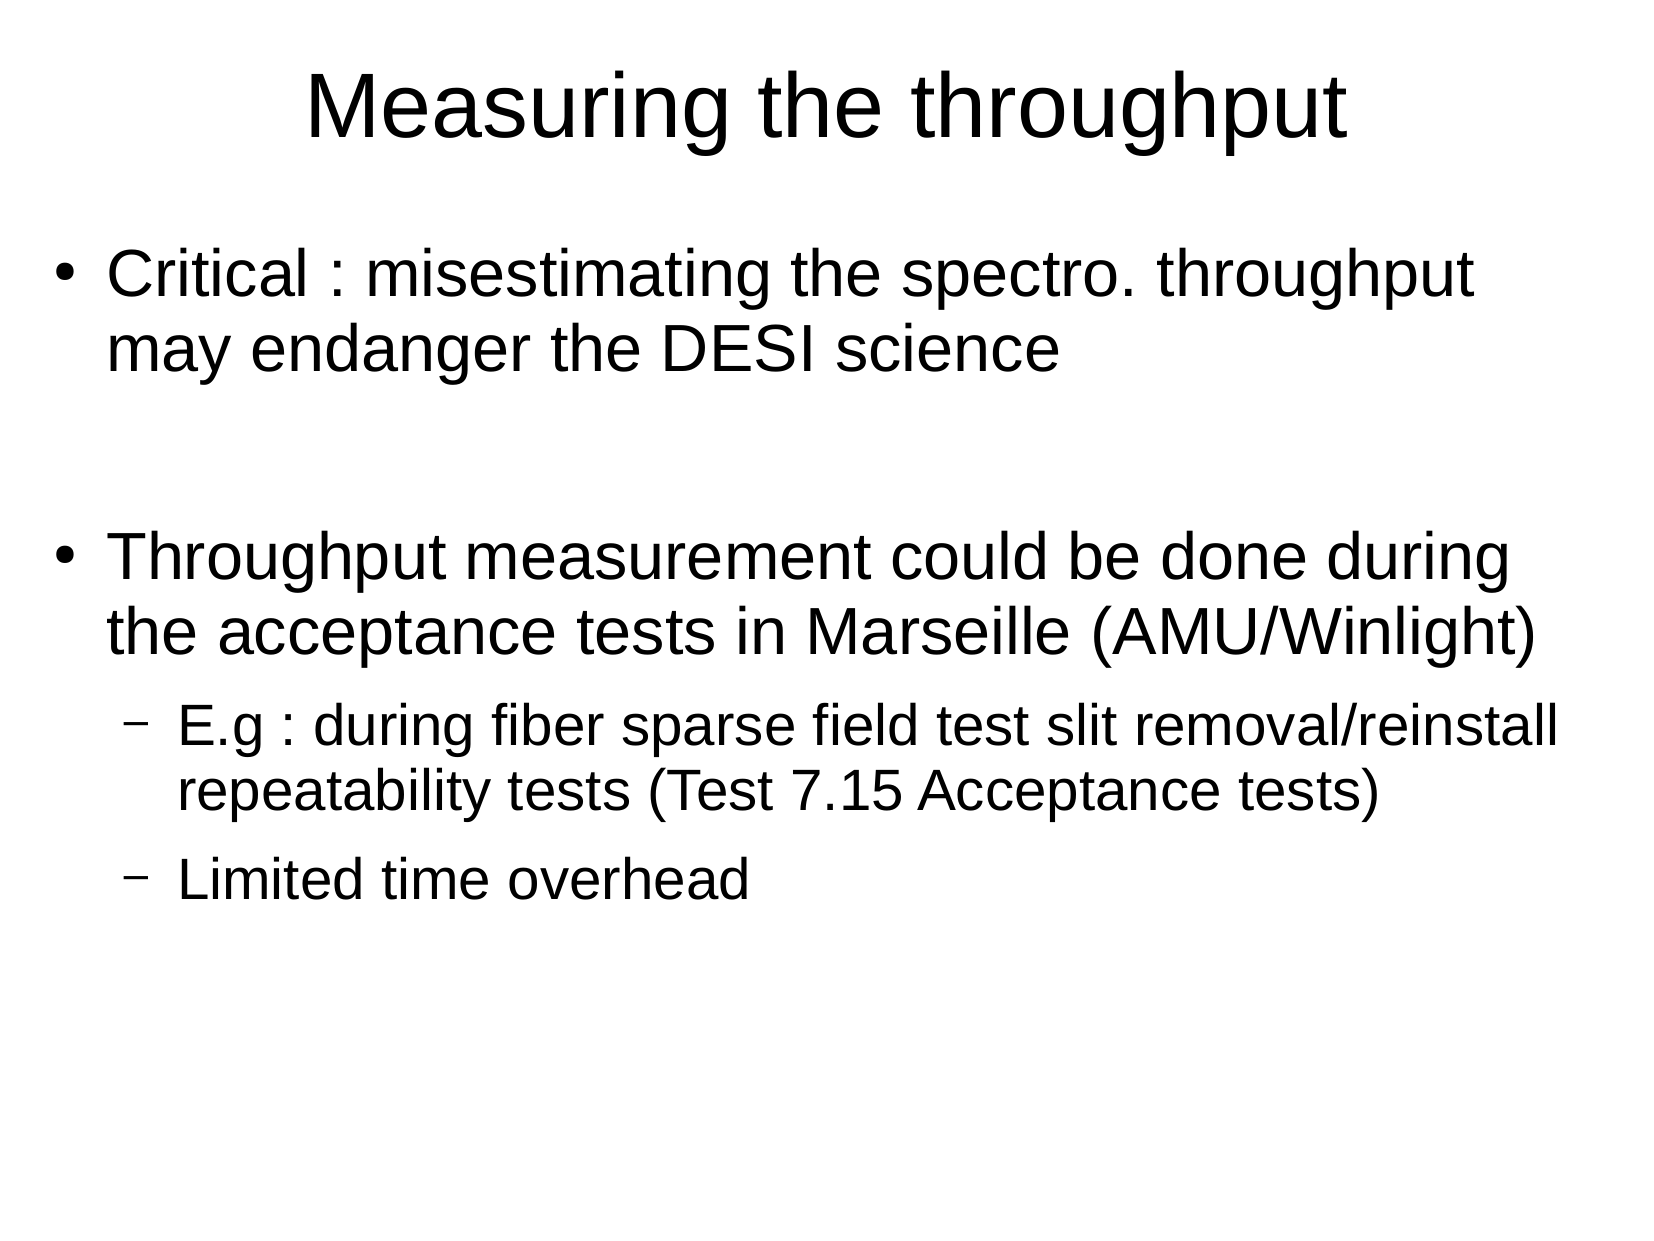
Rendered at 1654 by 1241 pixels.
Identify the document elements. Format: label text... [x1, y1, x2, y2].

list Critical : misestimating the spectro. throughput may endanger the DESI science Throughput measurement could be done during the acceptance tests in Marseille (AMU/Winlight) E.g : during fiber sparse field test slit removal/reinstall repeatability tests (Test 7.15 Acceptance tests) Limited time overhead [35, 236, 1619, 1087]
title Measuring the throughput [82, 2, 1571, 210]
